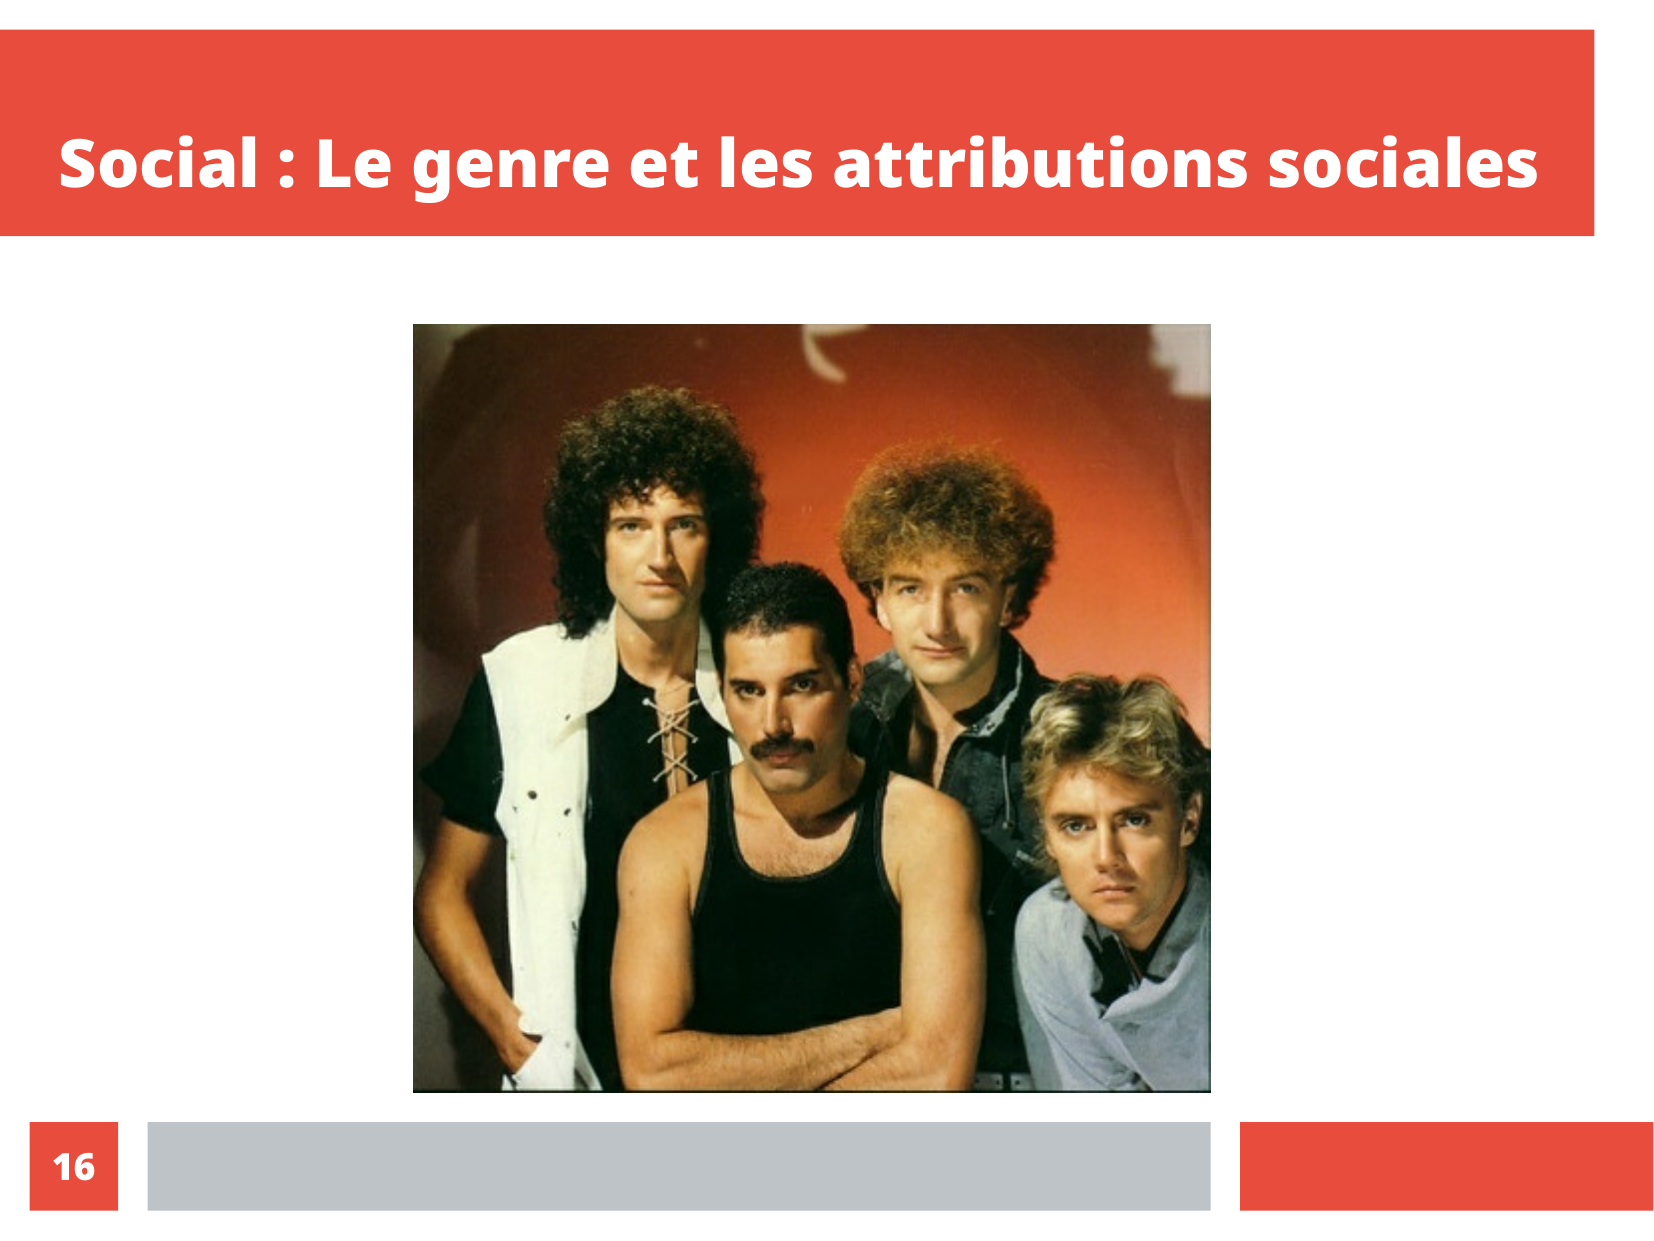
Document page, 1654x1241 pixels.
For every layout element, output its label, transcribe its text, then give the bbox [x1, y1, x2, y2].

title Social : Le genre et les attributions sociales [59, 59, 1595, 207]
picture [413, 324, 1211, 1093]
